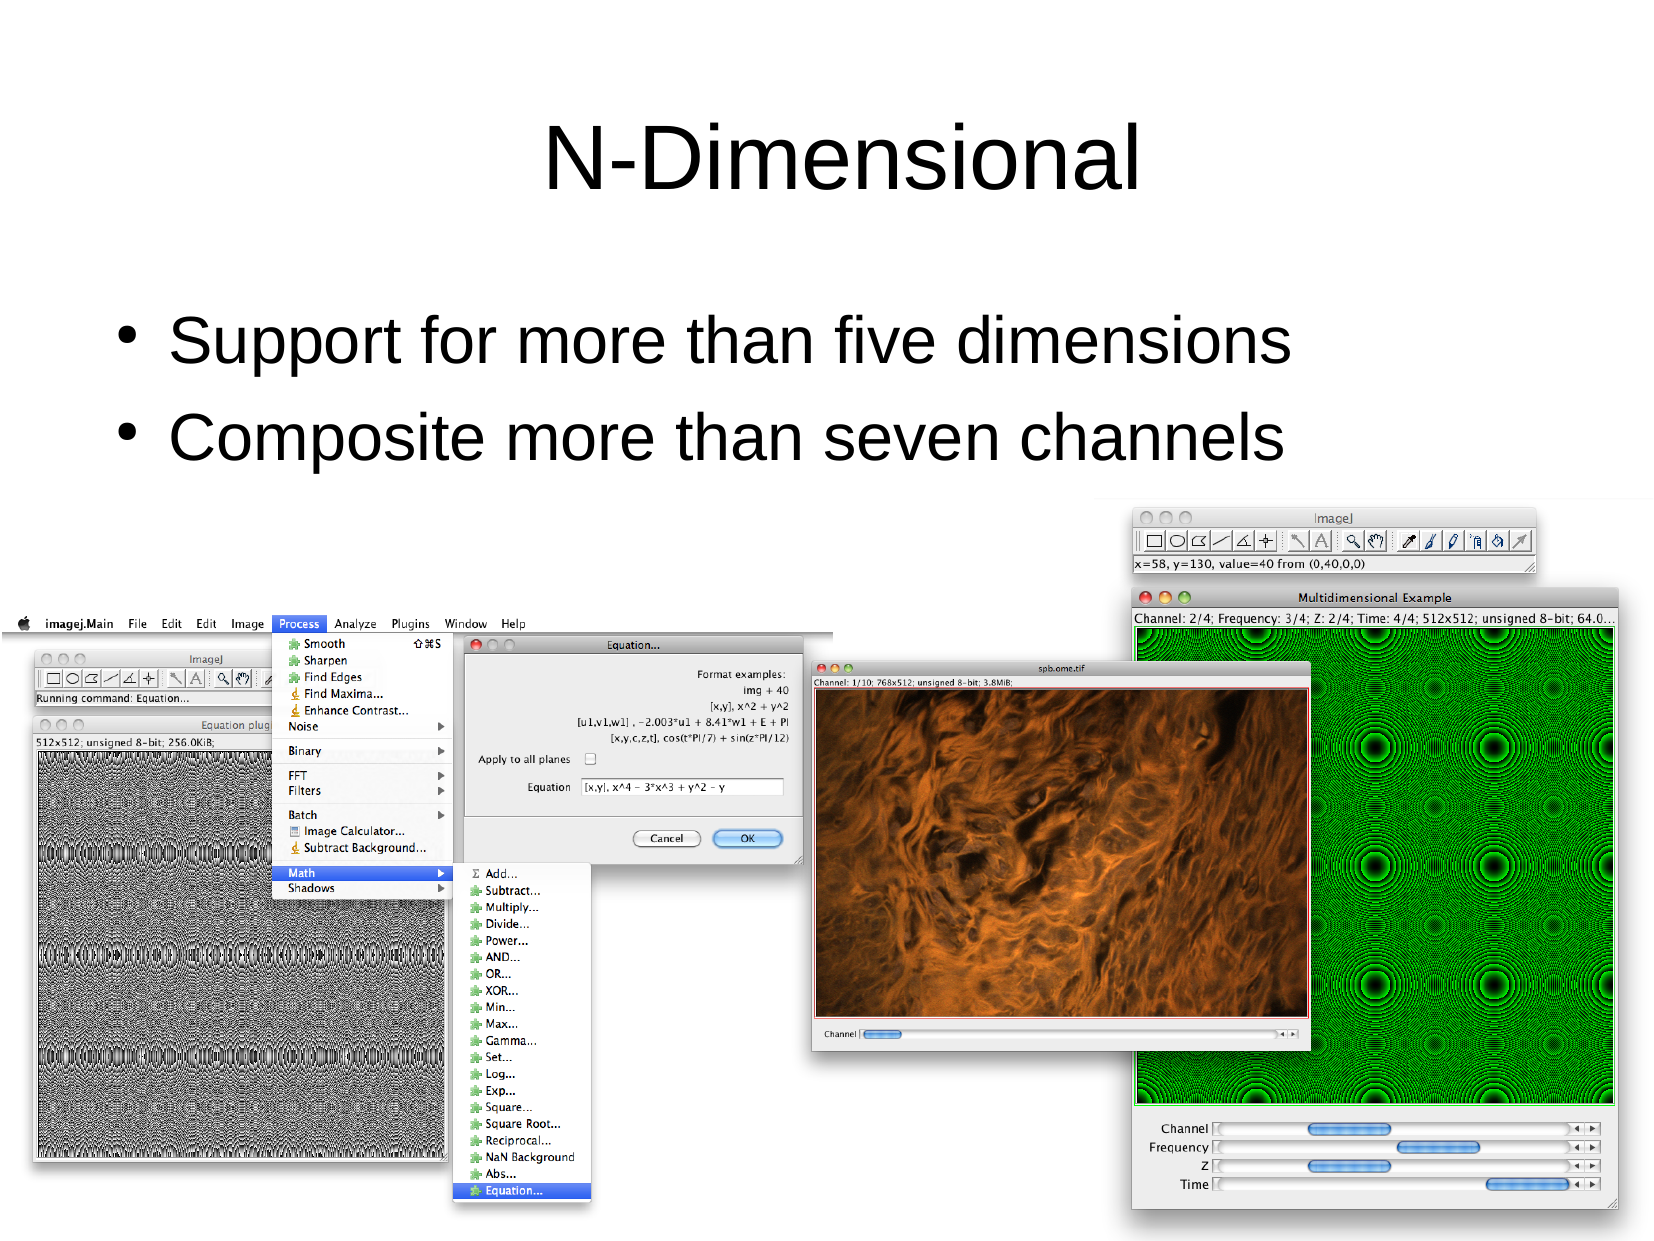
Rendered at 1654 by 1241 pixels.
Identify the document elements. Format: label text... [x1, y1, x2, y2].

picture [2, 615, 833, 1241]
picture [1094, 498, 1654, 1241]
list Support for more than five dimensions Composite more than seven channels [82, 289, 1571, 1108]
title N-Dimensional [82, 49, 1571, 257]
